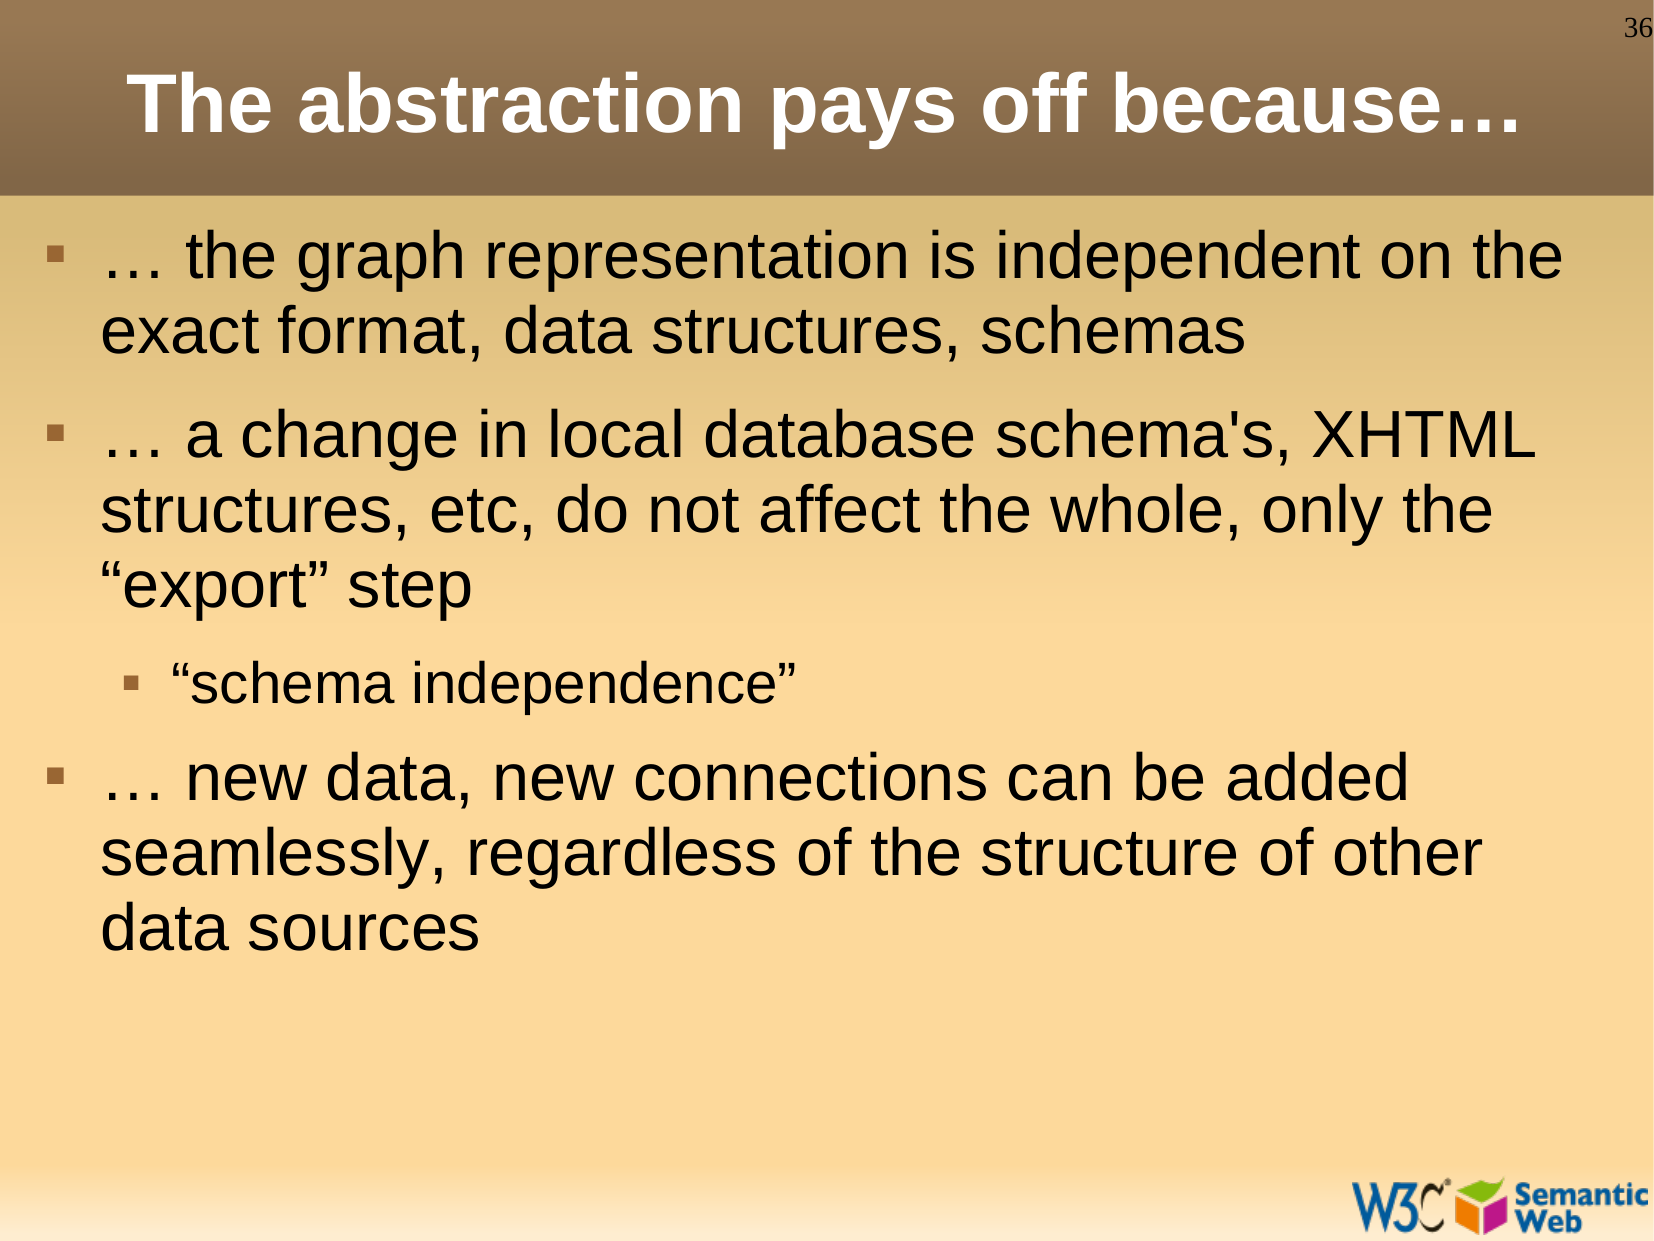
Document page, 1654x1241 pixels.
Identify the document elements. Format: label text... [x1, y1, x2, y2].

picture [0, 208, 1654, 1241]
title The abstraction pays off because… [0, 0, 1654, 208]
list … the graph representation is independent on the exact format, data structures, schemas … a change in local database schema's, XHTML structures, etc, do not affect the whole, only the “export” step “schema independence” … new data, new connections can be added seamlessly, regardless of the structure of other data sources [29, 218, 1624, 1205]
